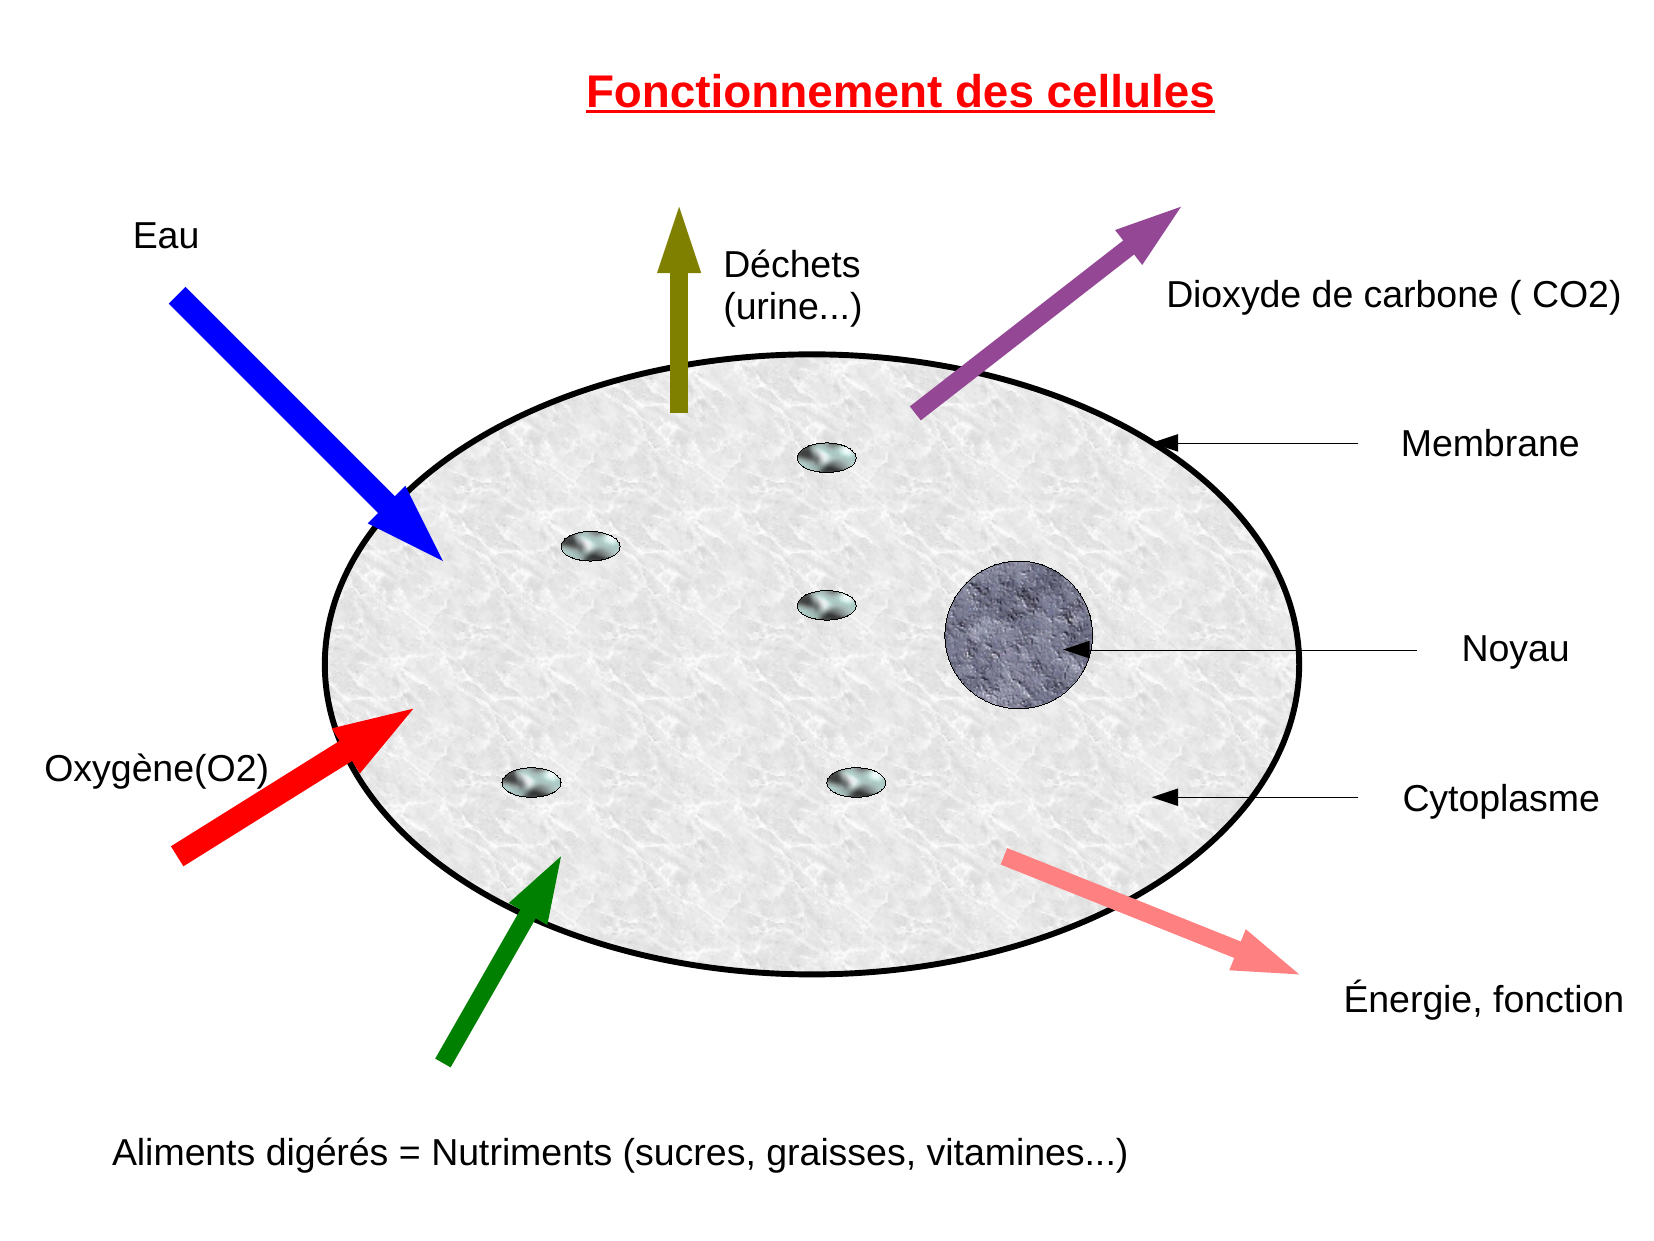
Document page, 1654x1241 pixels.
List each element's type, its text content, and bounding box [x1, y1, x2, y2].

text_box [324, 354, 1300, 975]
text_box Oxygène(O2) [29, 740, 284, 798]
text_box Fonctionnement des cellules [413, 59, 1388, 127]
text_box Cytoplasme [1387, 769, 1615, 827]
text_box Dioxyde de carbone ( CO2) [1151, 265, 1636, 323]
text_box Énergie, fonction [1328, 970, 1640, 1028]
text_box Membrane [1386, 415, 1595, 473]
text_box Noyau [1446, 620, 1625, 677]
text_box Déchets (urine...) [708, 236, 945, 336]
text_box Eau [118, 206, 215, 264]
text_box Aliments digérés = Nutriments (sucres, graisses, vitamines...) [97, 1124, 1145, 1182]
